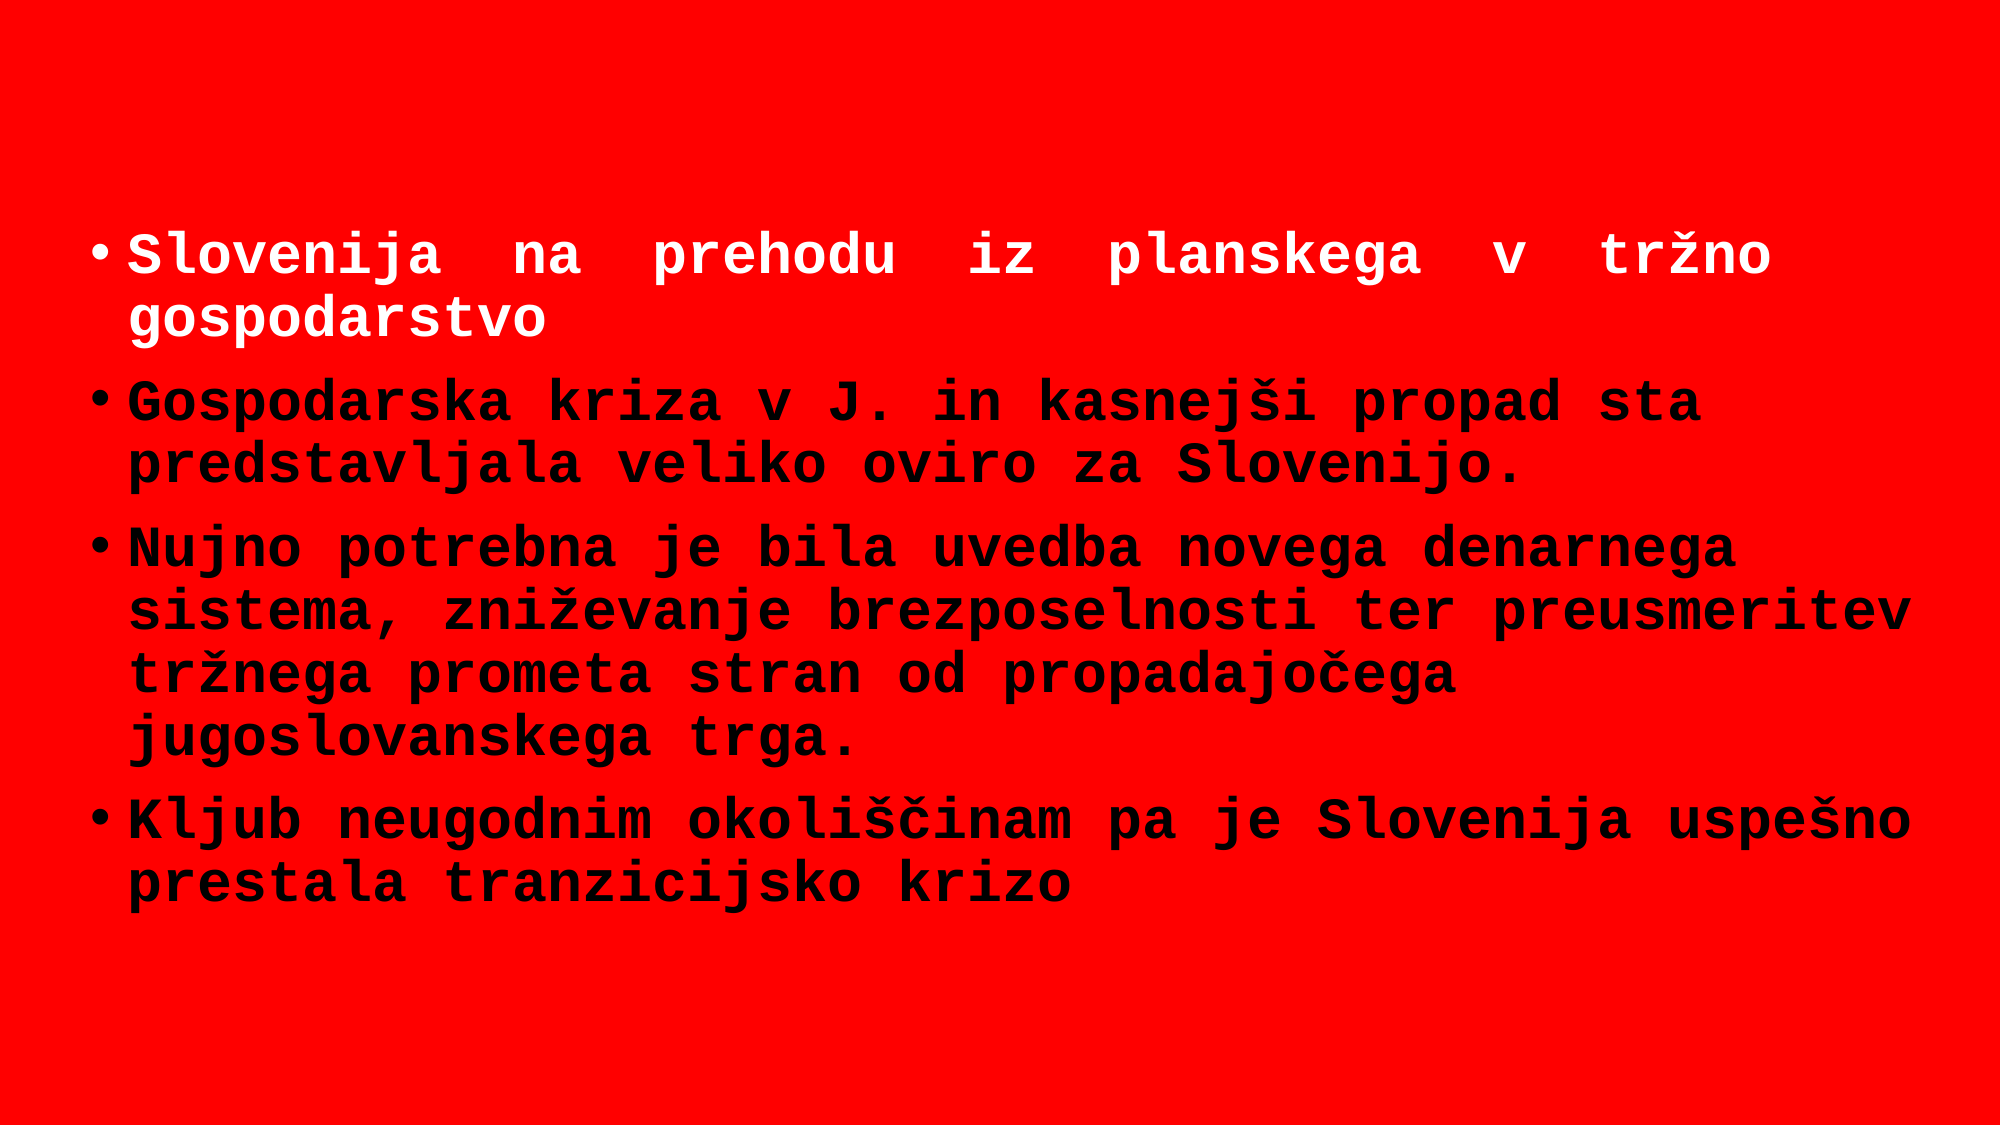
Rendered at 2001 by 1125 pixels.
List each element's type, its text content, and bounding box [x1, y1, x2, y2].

list Slovenija na prehodu iz planskega v tržno gospodarstvo Gospodarska kriza v J. in kasnejši propad sta predstavljala veliko oviro za Slovenijo. Nujno potrebna je bila uvedba novega denarnega sistema, zniževanje brezposelnosti ter preusmeritev tržnega prometa stran od propadajočega jugoslovanskega trga. Kljub neugodnim okoliščinam pa je Slovenija uspešno prestala tranzicijsko krizo [75, 125, 1934, 986]
